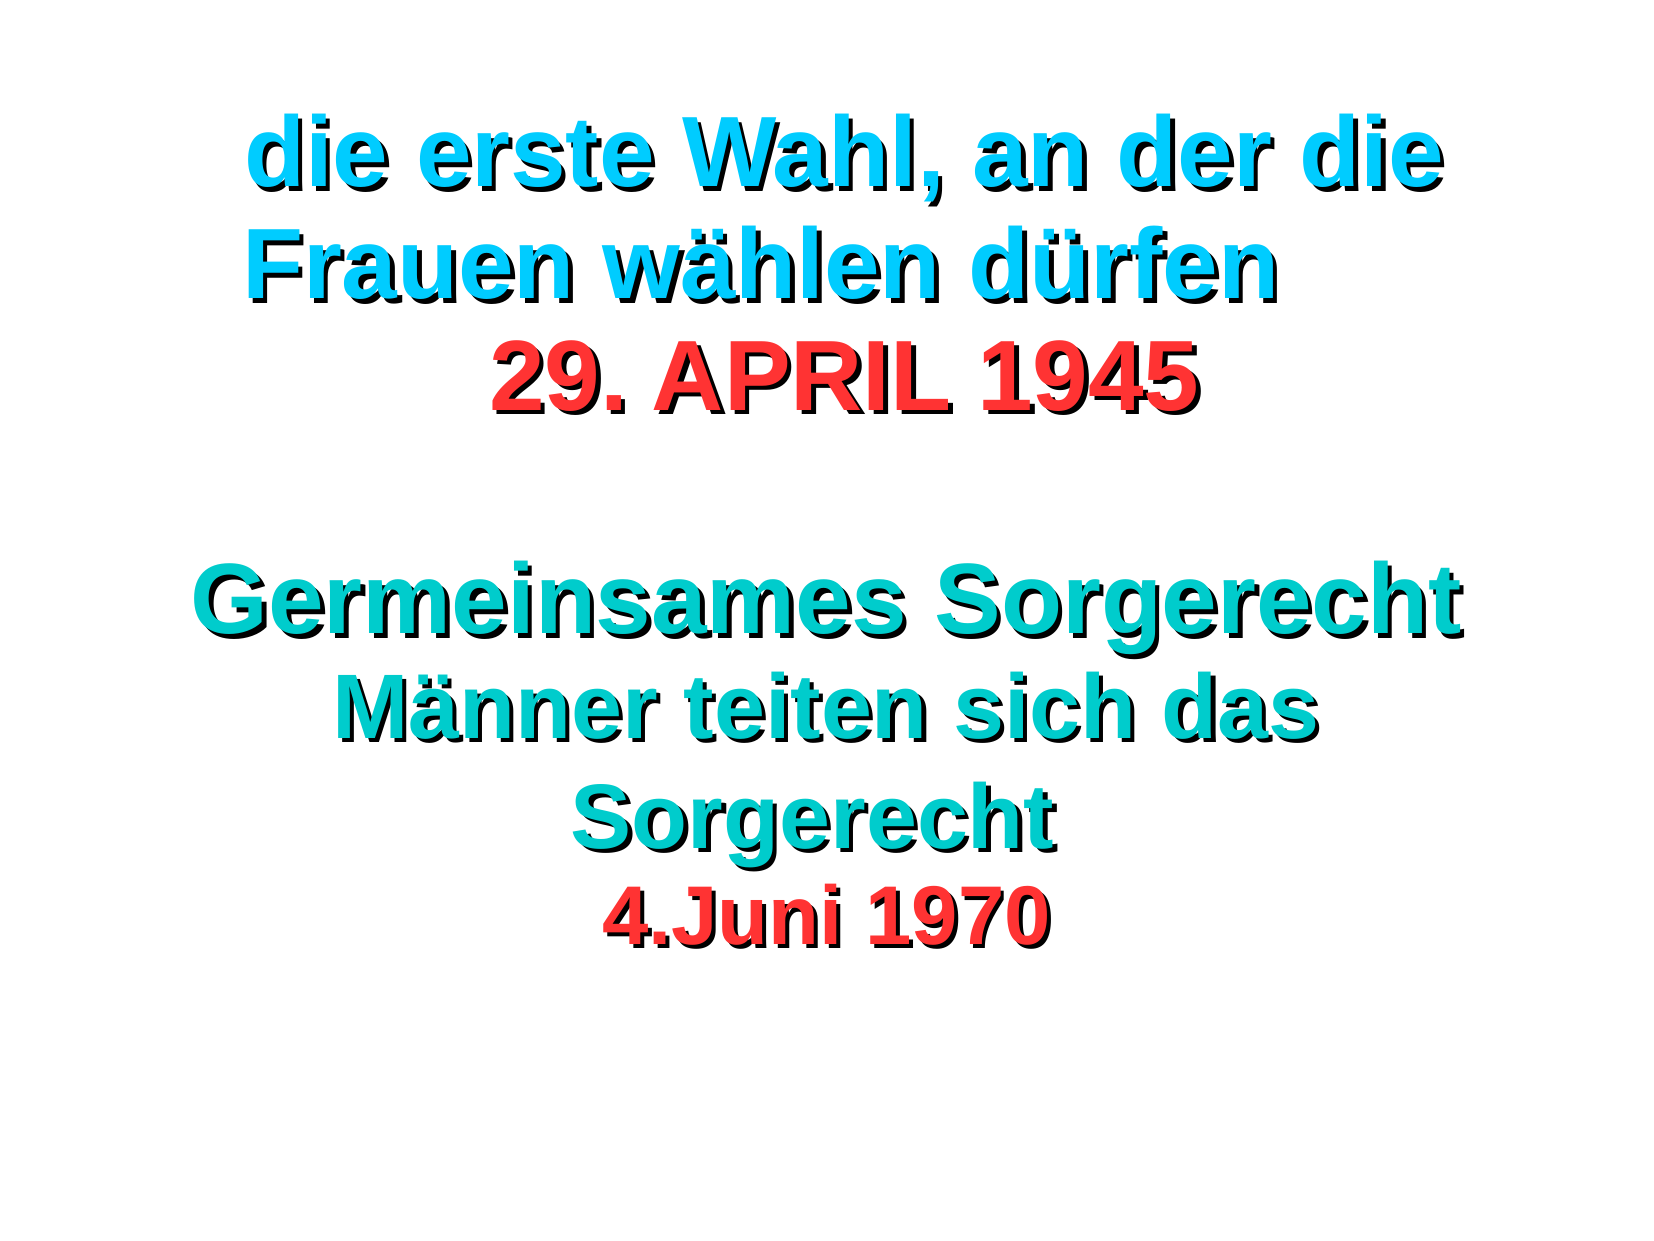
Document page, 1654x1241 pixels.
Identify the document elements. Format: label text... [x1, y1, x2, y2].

subtitle die erste Wahl, an der die Frauen wählen dürfen 29. APRIL 1945 Germeinsames Sorgerecht Männer teiten sich das Sorgerecht 4.Juni 1970 [82, 49, 1571, 1010]
